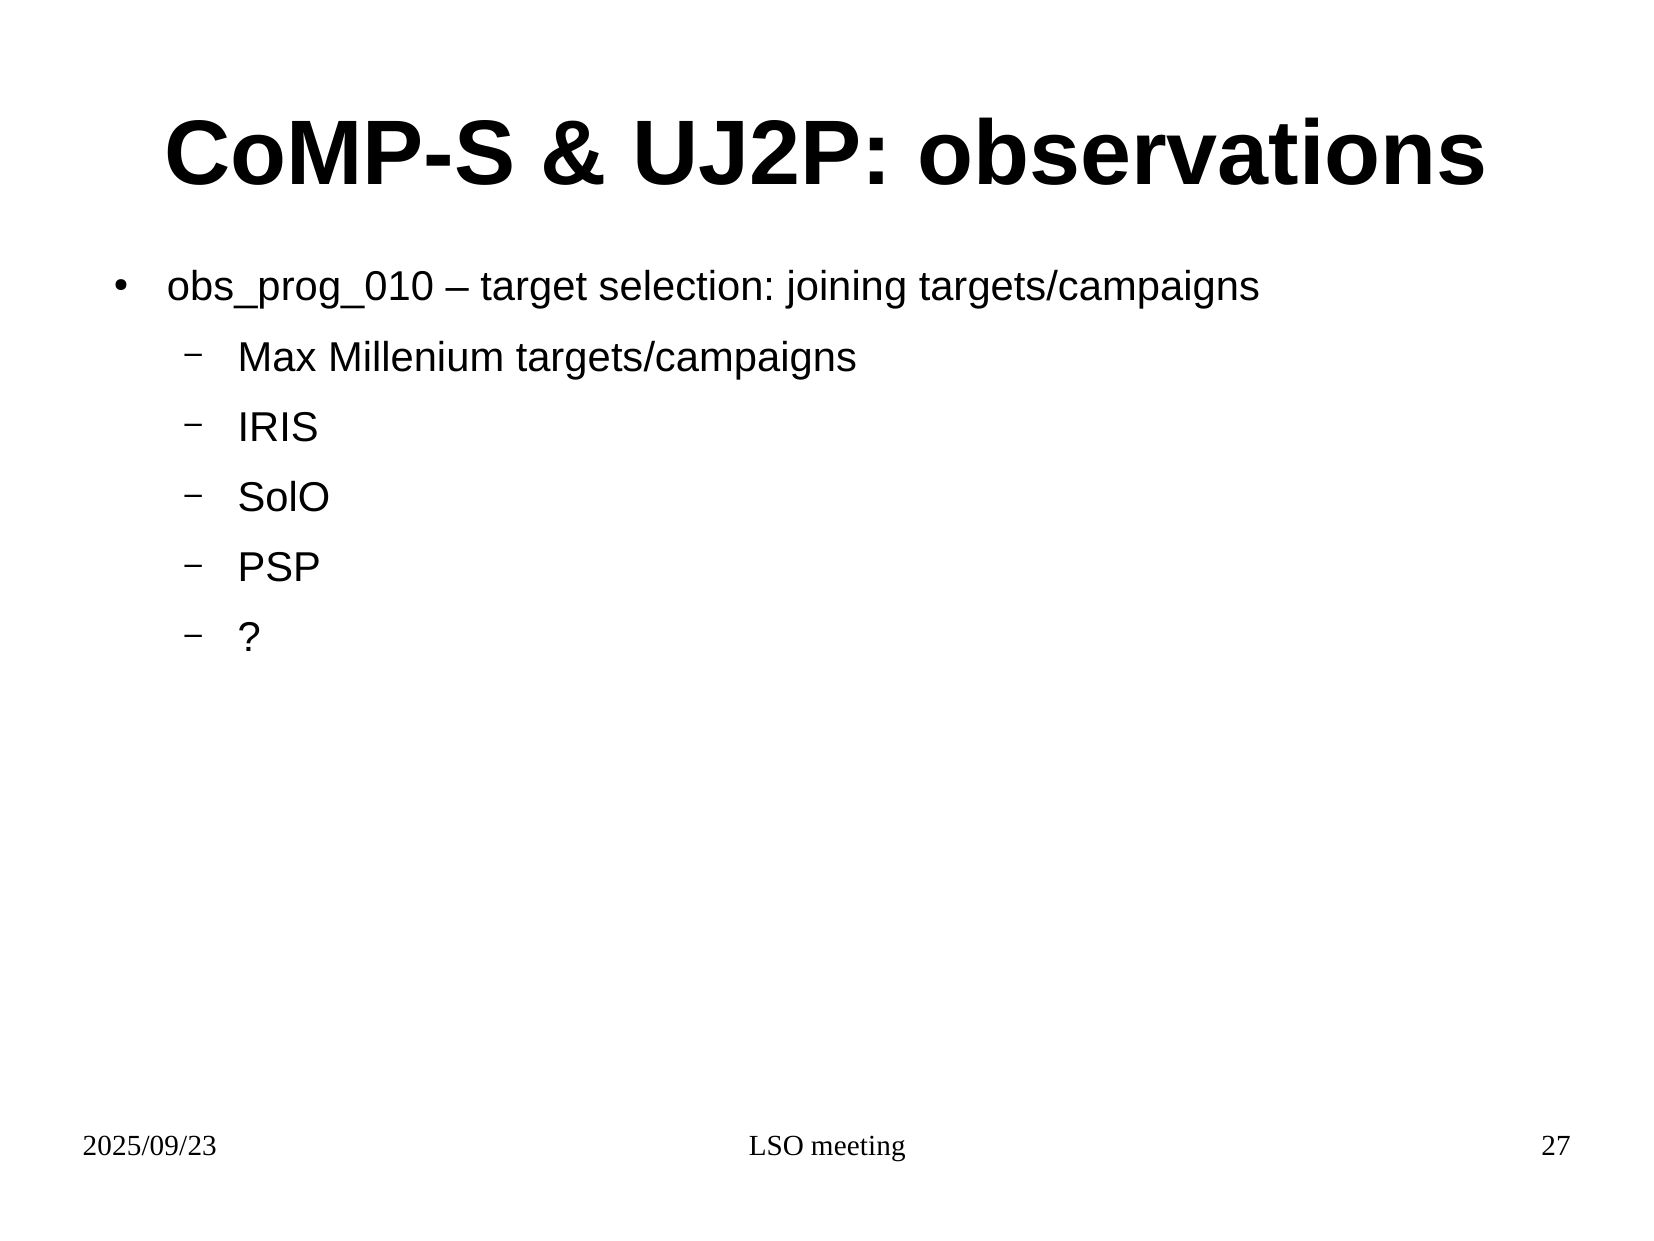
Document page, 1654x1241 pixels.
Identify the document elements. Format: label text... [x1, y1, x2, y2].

list obs_prog_010 – target selection: joining targets/campaigns Max Millenium targets/campaigns IRIS SolO PSP ? [95, 263, 1585, 1206]
title CoMP-S & UJ2P: observations [82, 49, 1571, 257]
